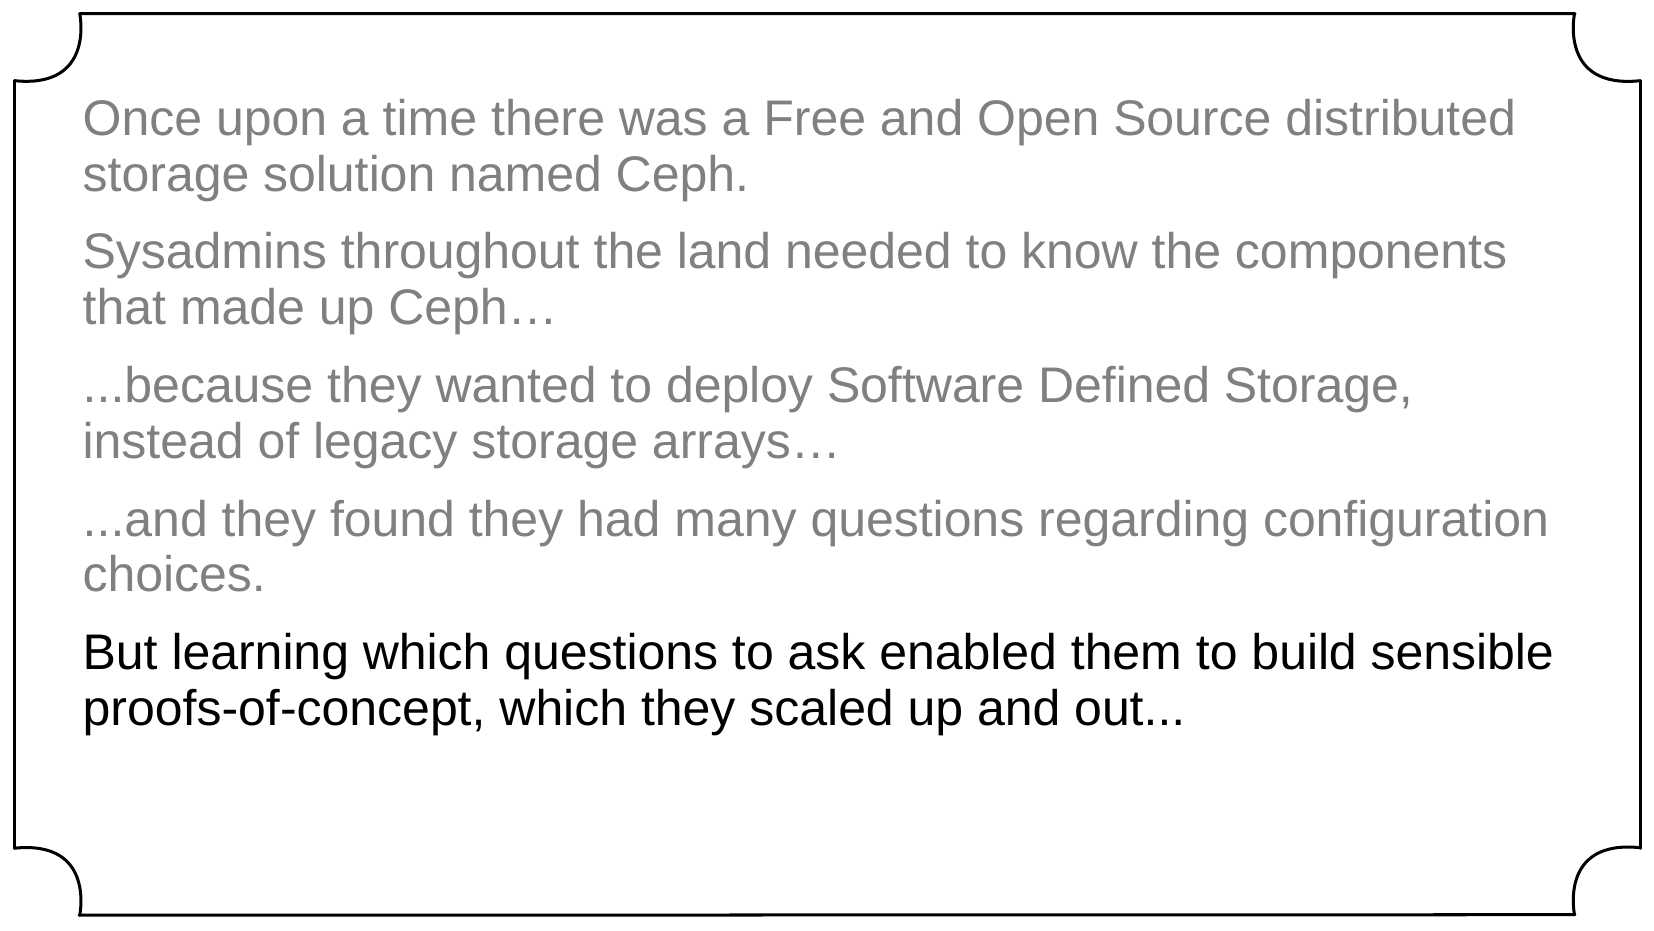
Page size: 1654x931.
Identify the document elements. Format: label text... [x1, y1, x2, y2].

list Once upon a time there was a Free and Open Source distributed storage solution named Ceph. Sysadmins throughout the land needed to know the components that made up Ceph… ...because they wanted to deploy Software Defined Storage, instead of legacy storage arrays… ...and they found they had many questions regarding configuration choices. But learning which questions to ask enabled them to build sensible proofs-of-concept, which they scaled up and out... [82, 90, 1571, 841]
